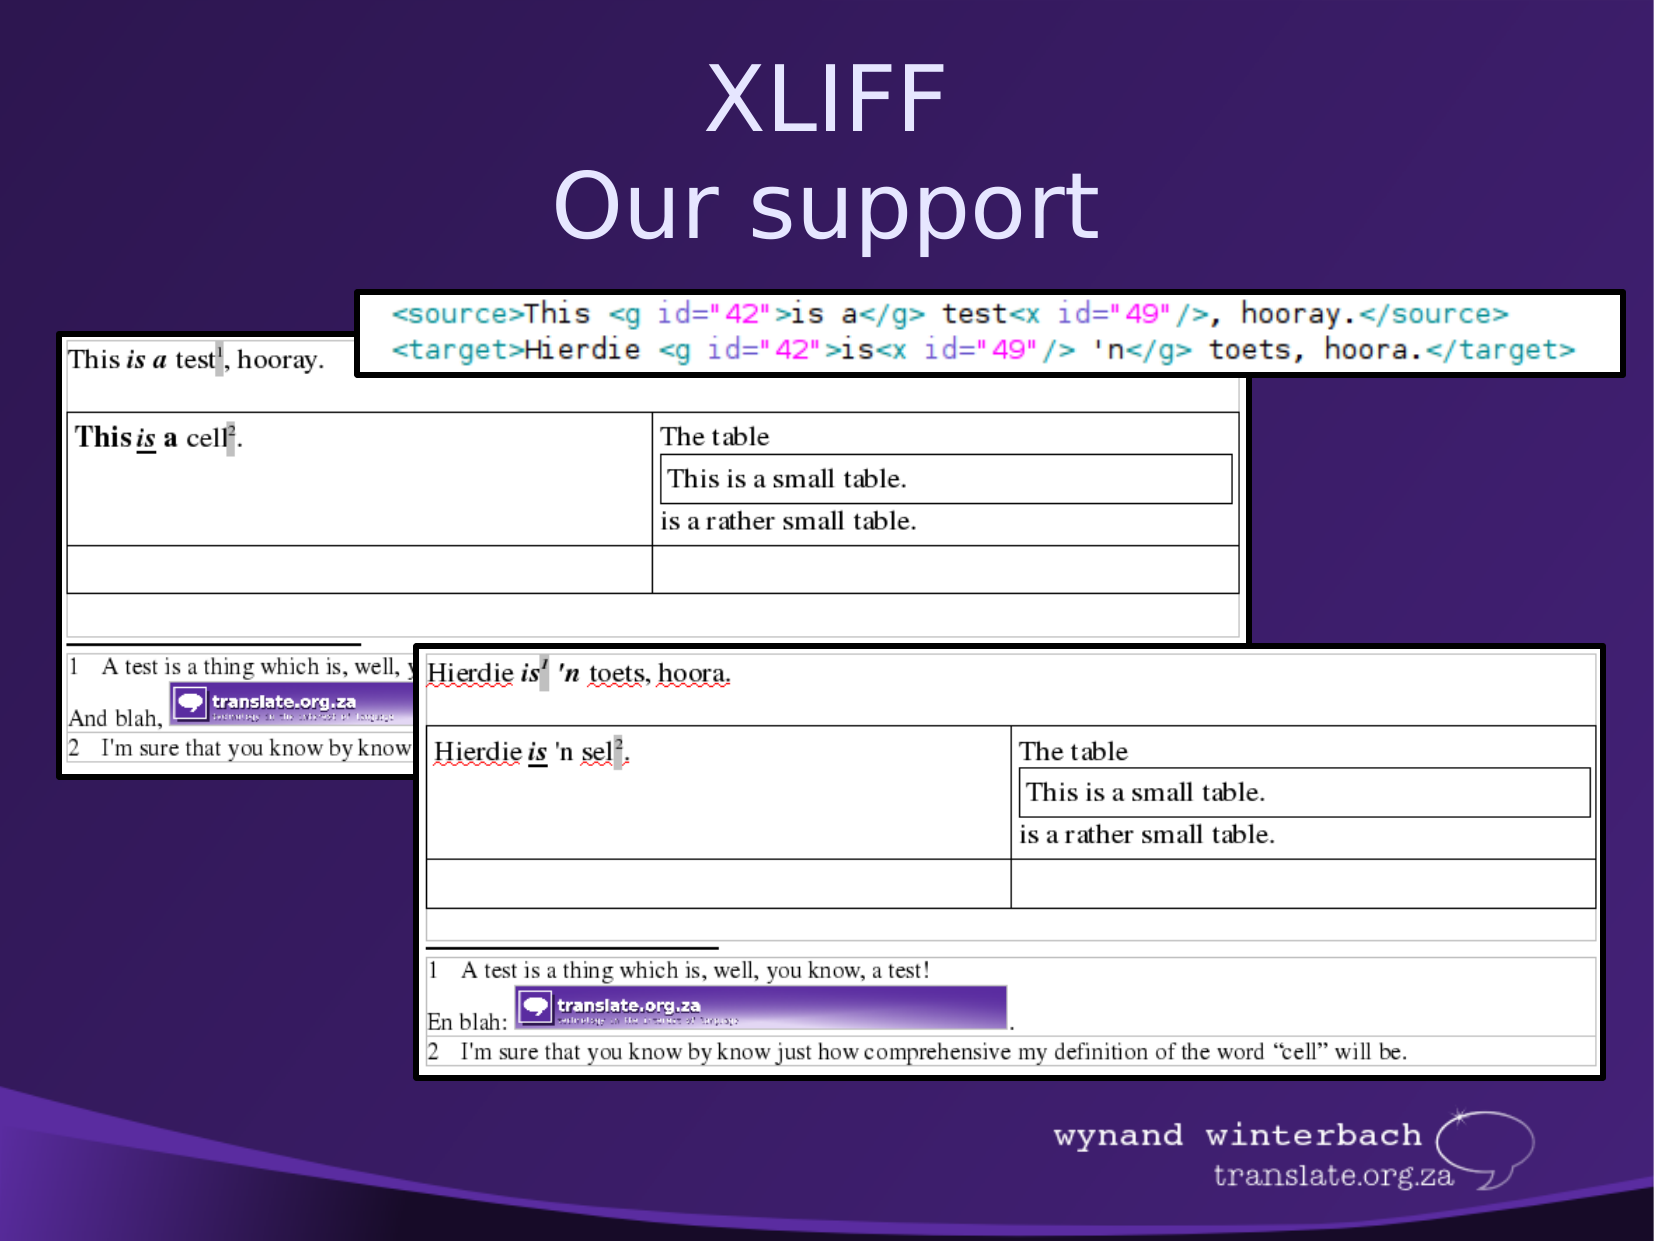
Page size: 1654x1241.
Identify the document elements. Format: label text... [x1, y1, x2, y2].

title XLIFF Our support [82, 45, 1571, 261]
picture [0, 0, 1654, 1241]
